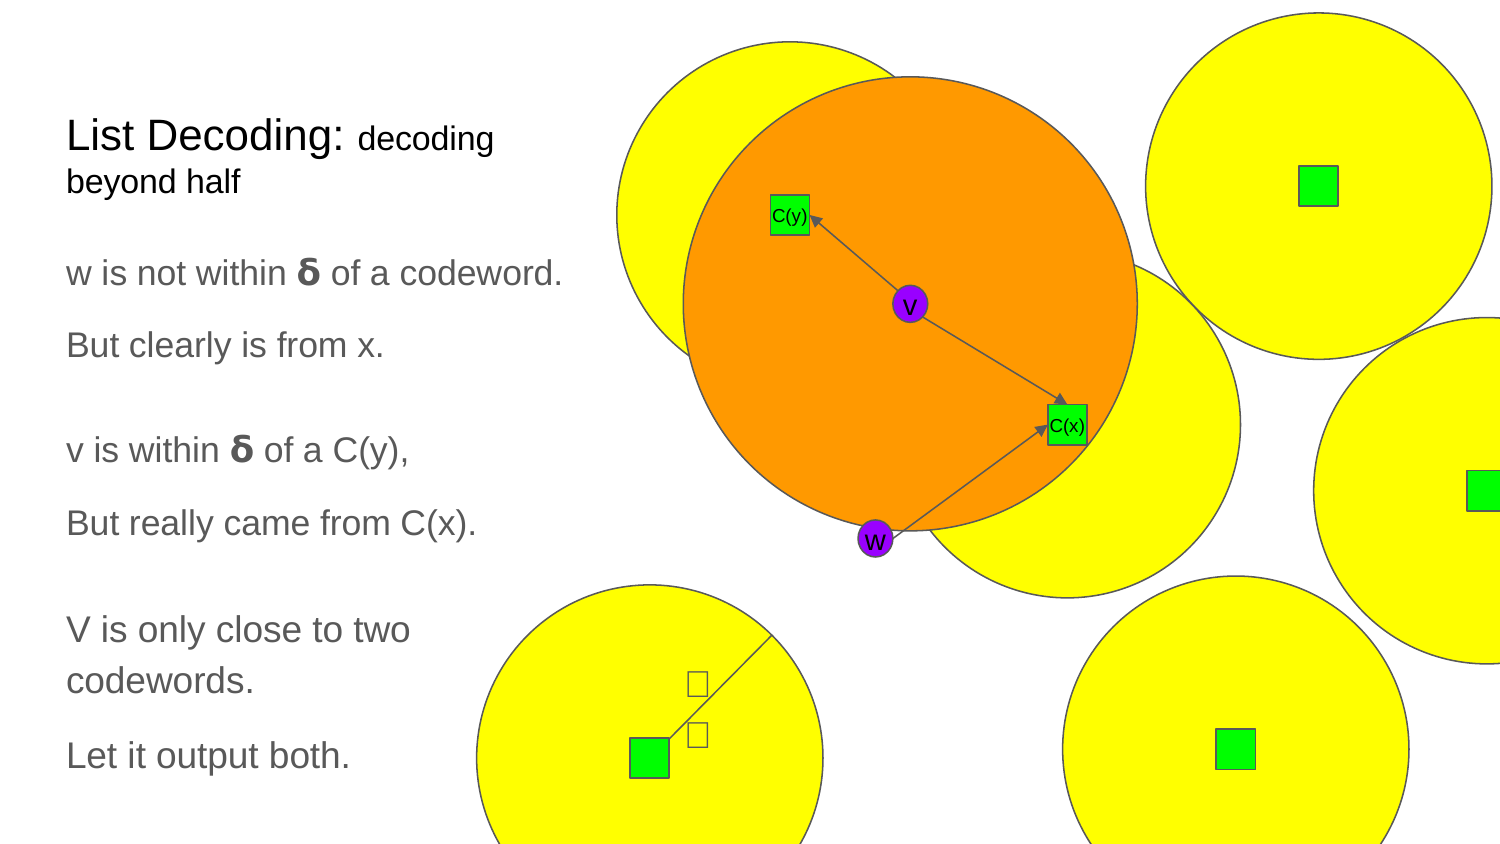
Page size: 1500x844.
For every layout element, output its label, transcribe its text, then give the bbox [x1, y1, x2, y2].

text_box C(y) [770, 194, 810, 236]
list v is within 𝝳 of a C(y), But really came from C(x). [51, 405, 607, 558]
title List Decoding: decoding beyond half [51, 91, 512, 216]
list w is not within 𝝳 of a codeword. But clearly is from x. [51, 227, 607, 380]
text_box [1062, 576, 1409, 844]
text_box [616, 12, 1500, 664]
list V is only close to two codewords. Let it output both. [51, 583, 607, 793]
text_box [480, 584, 823, 844]
text_box w [858, 519, 893, 558]
text_box C(x) [1047, 404, 1087, 445]
text_box 𝝳 [668, 637, 726, 772]
text_box v [892, 285, 928, 323]
text_box 𝝳 [810, 91, 828, 99]
